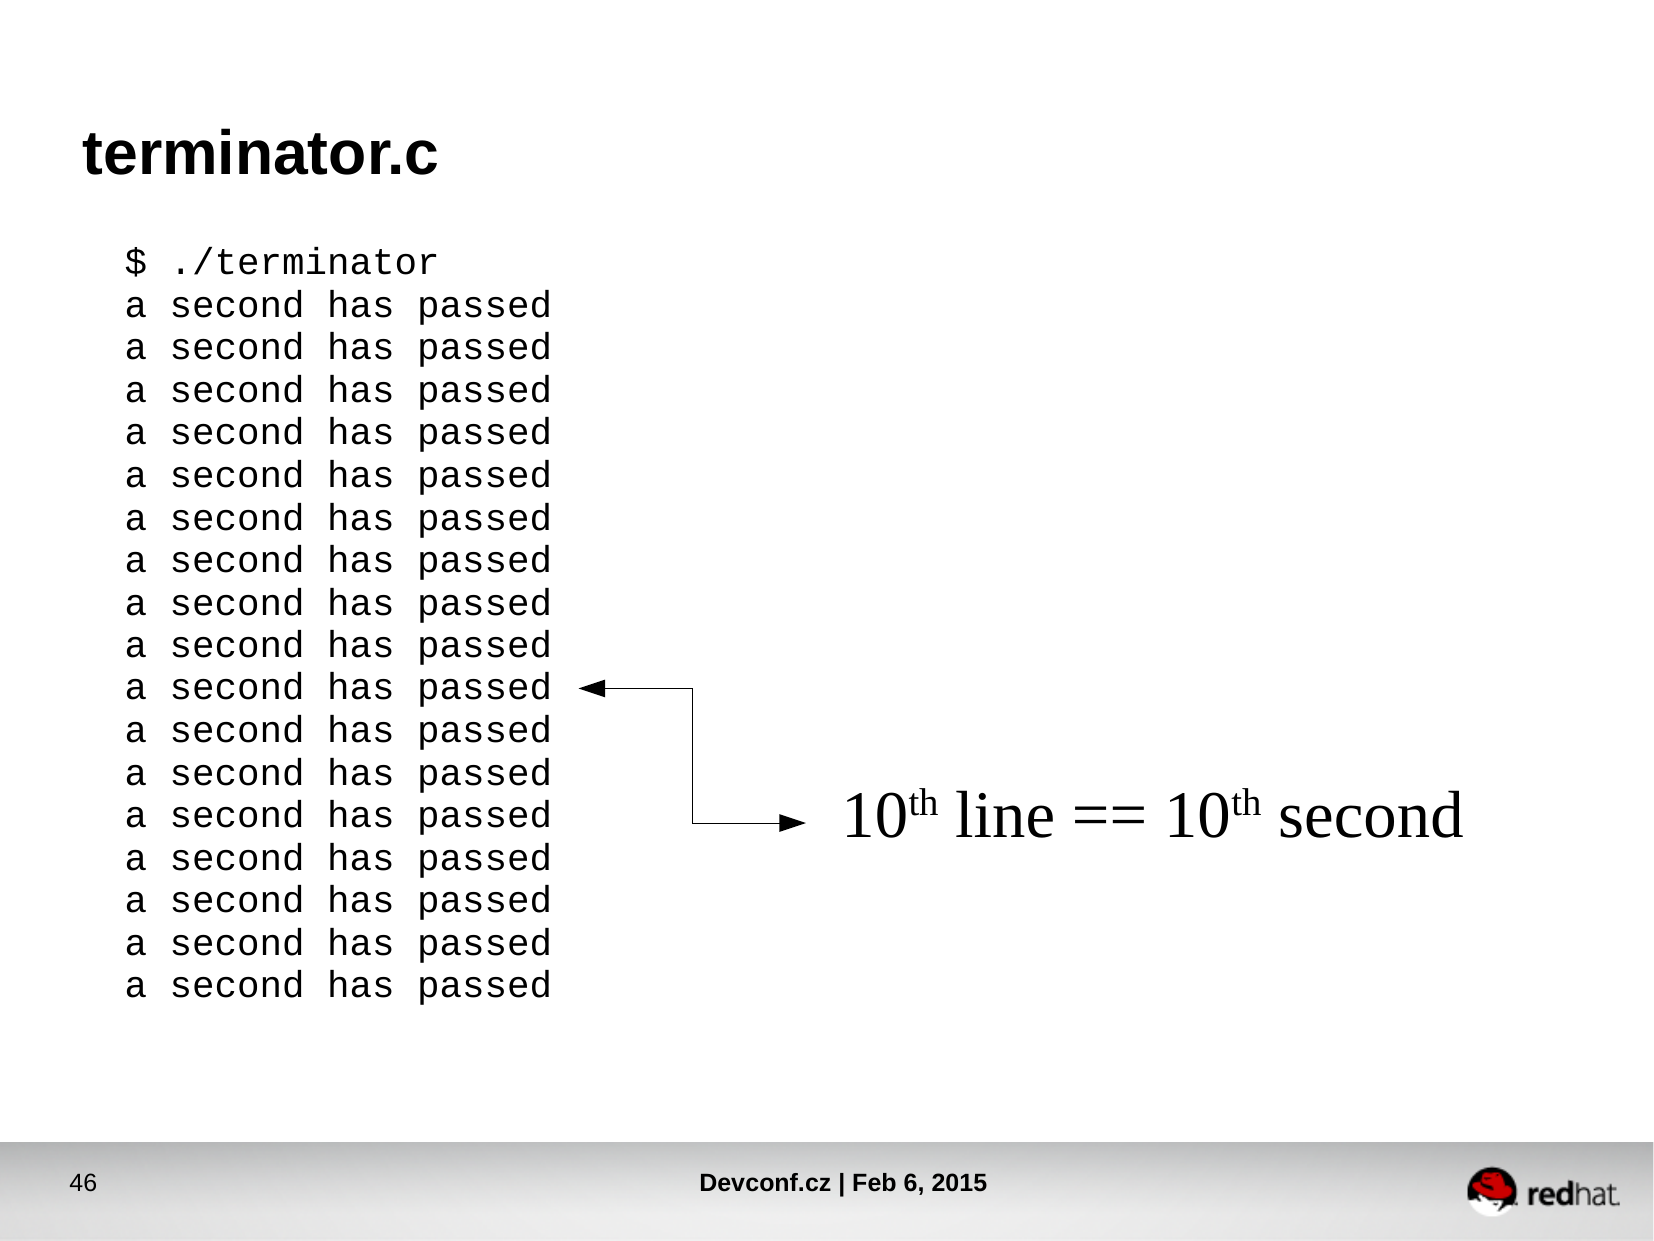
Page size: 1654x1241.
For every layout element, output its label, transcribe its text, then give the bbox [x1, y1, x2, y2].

picture [0, 1142, 1654, 1241]
title terminator.c [82, 49, 1571, 257]
text_box $ ./terminator a second has passed a second has passed a second has passed a second has passed a second has passed a second has passed a second has passed a second has passed a second has passed a second has passed a second has passed a second has passed a second has passed a second has passed a second has passed a second has passed a second has passed [109, 257, 756, 1196]
text_box 10th line == 10th second [826, 770, 1480, 863]
